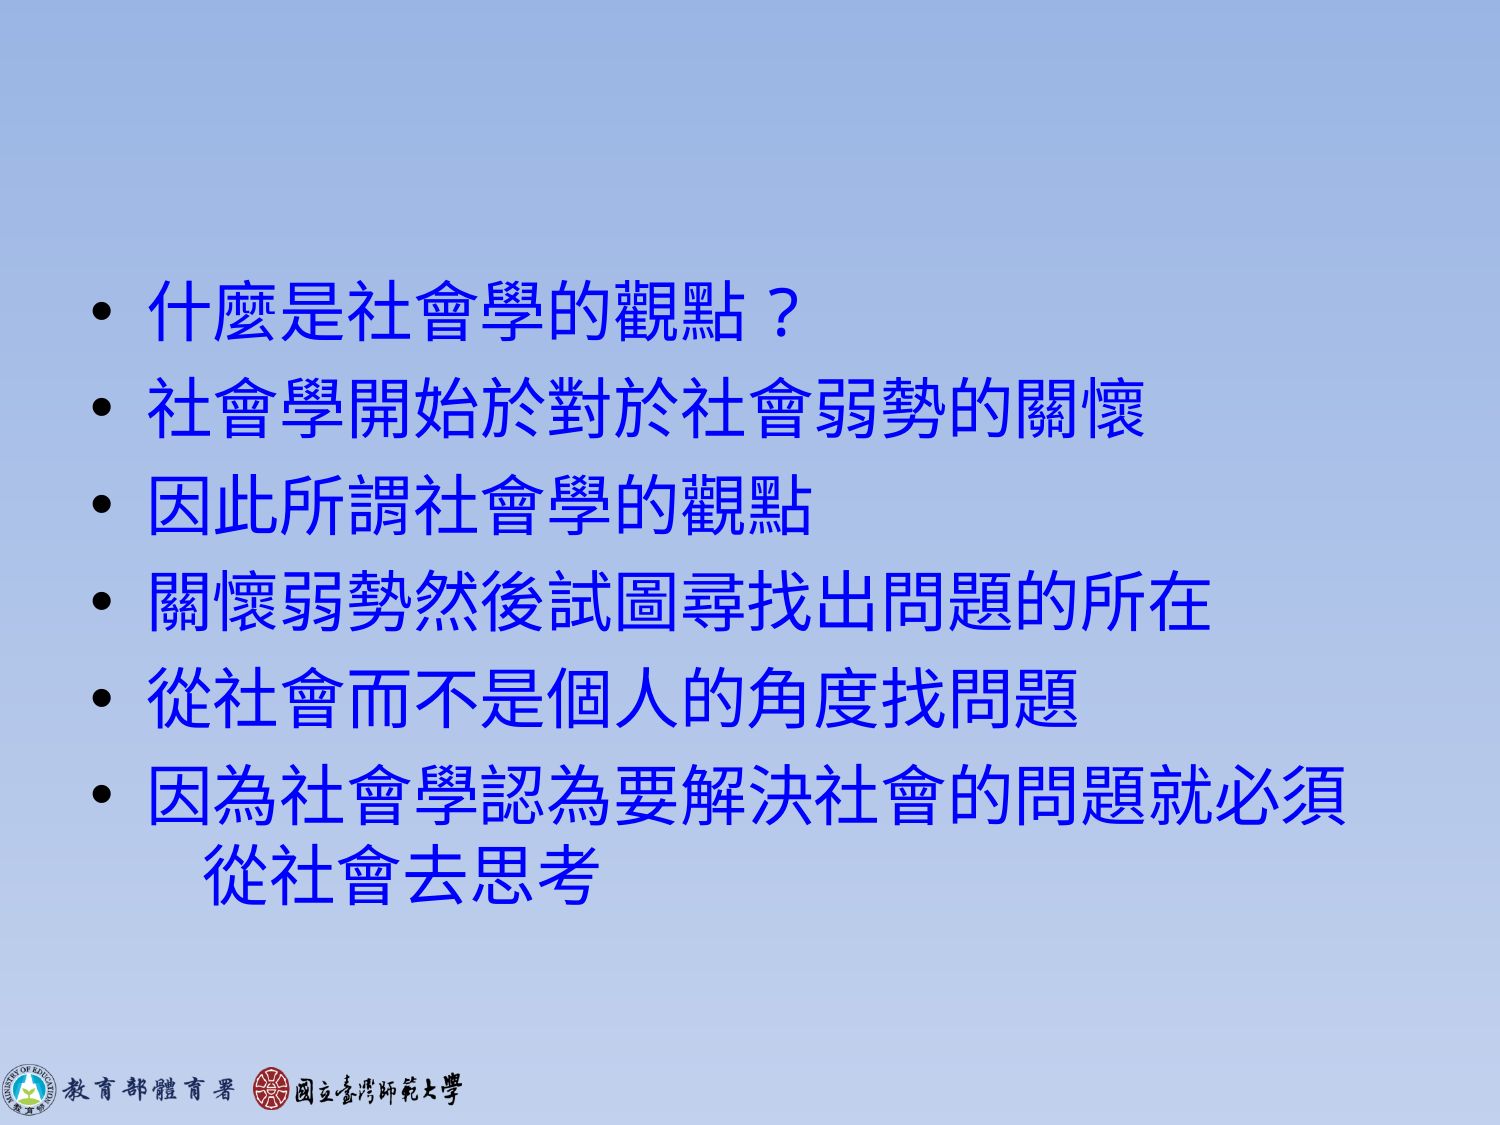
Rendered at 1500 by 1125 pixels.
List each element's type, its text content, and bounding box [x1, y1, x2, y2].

list 什麼是社會學的觀點? 社會學開始於對於社會弱勢的關懷 因此所謂社會學的觀點 關懷弱勢然後試圖尋找出問題的所在 從社會而不是個人的角度找問題 因為社會學認為要解決社會的問題就必須從社會去思考 [75, 262, 1426, 1005]
